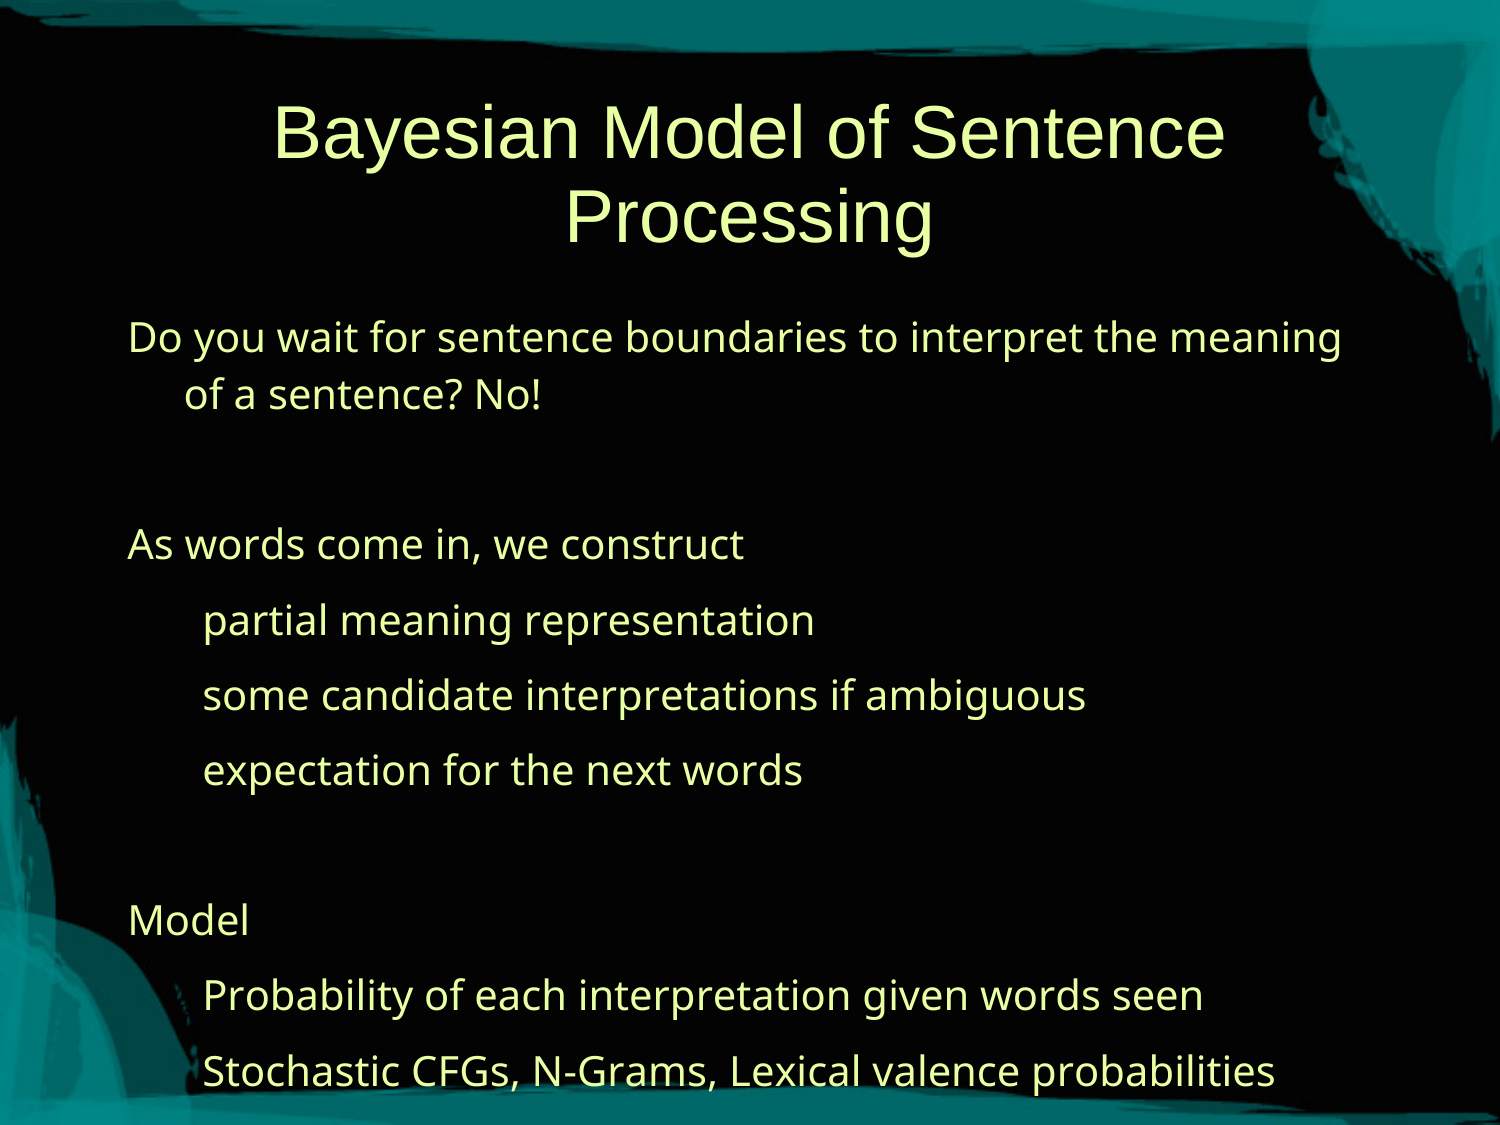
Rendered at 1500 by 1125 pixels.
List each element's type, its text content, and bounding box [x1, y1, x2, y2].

picture [0, 0, 1500, 1125]
title Bayesian Model of Sentence Processing [112, 77, 1388, 273]
list Do you wait for sentence boundaries to interpret the meaning of a sentence? No! As words come in, we construct partial meaning representation some candidate interpretations if ambiguous expectation for the next words Model Probability of each interpretation given words seen Stochastic CFGs, N-Grams, Lexical valence probabilities [112, 299, 1388, 1030]
